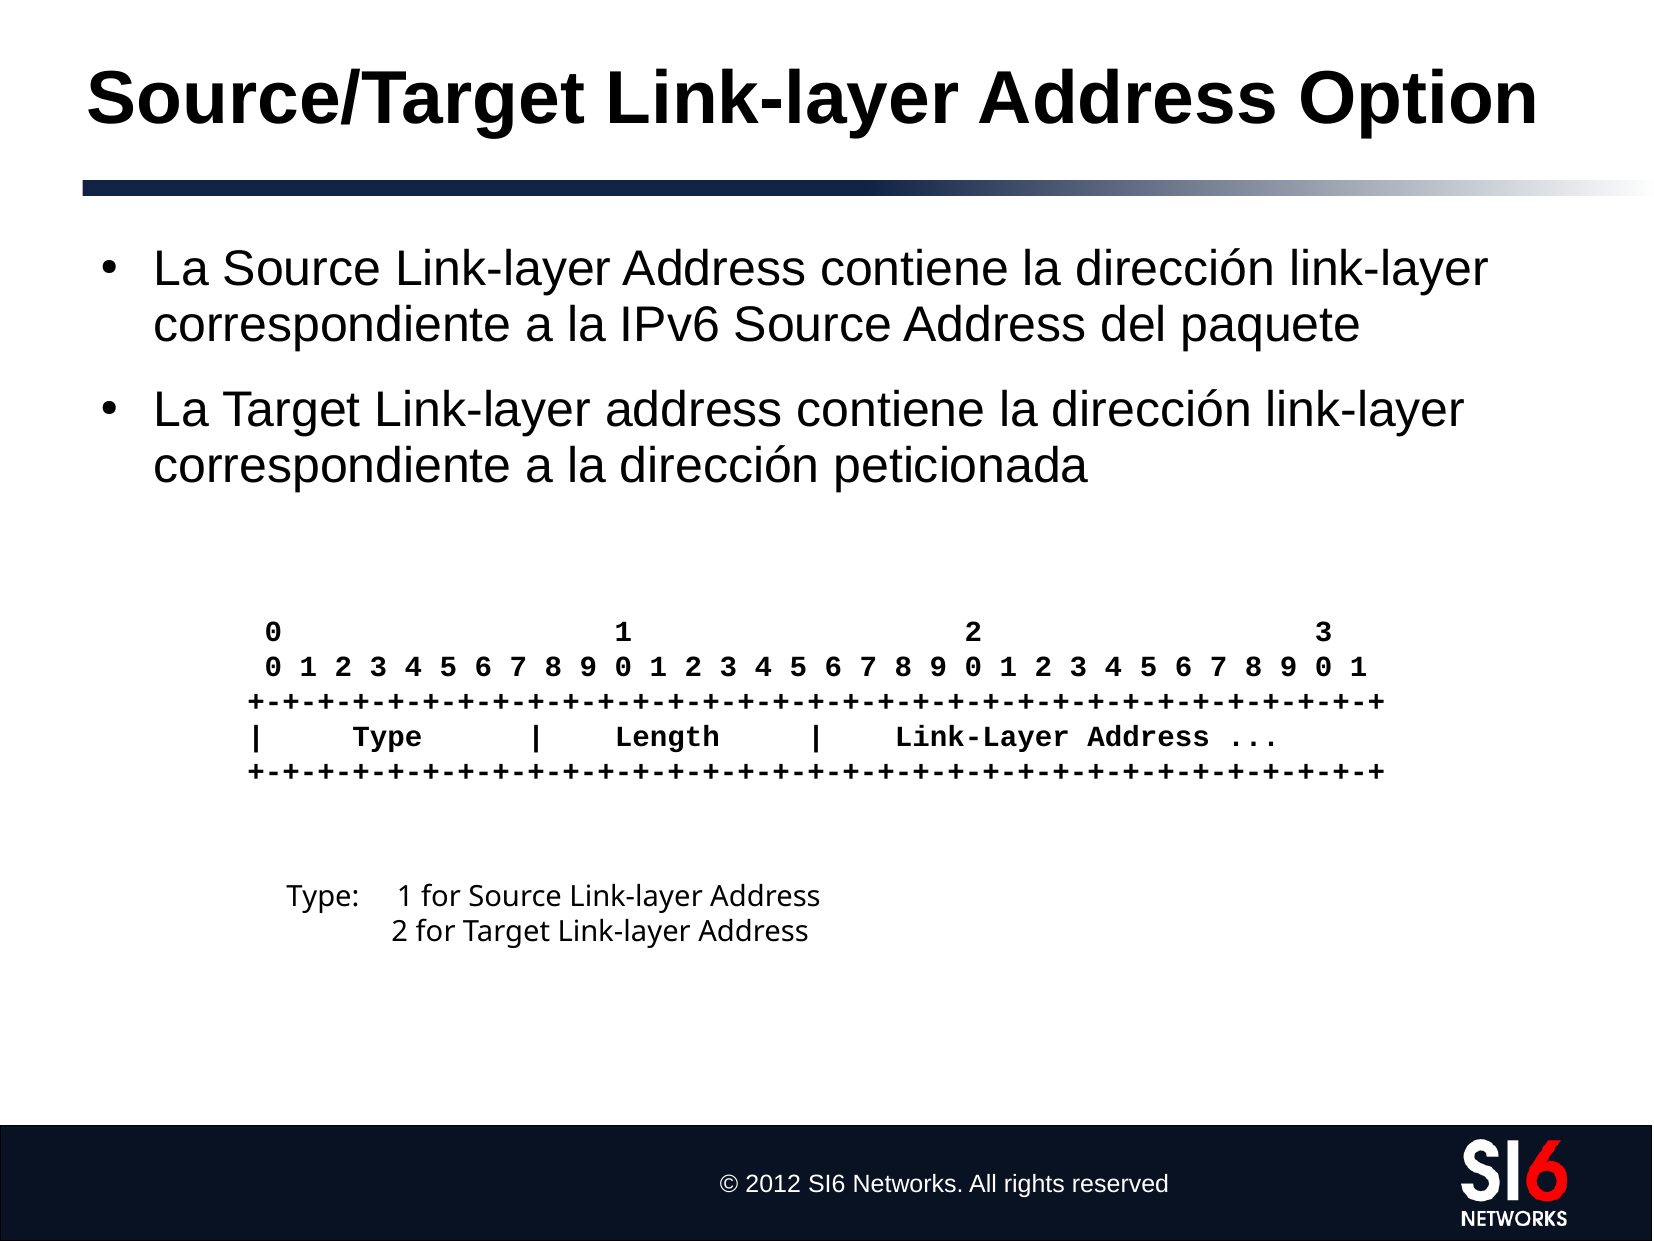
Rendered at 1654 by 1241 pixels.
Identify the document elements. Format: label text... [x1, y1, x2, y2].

title Source/Target Link-layer Address Option [86, 30, 1576, 166]
text_box Type: 1 for Source Link-layer Address 2 for Target Link-layer Address [271, 869, 844, 956]
text_box 0 1 2 3 0 1 2 3 4 5 6 7 8 9 0 1 2 3 4 5 6 7 8 9 0 1 2 3 4 5 6 7 8 9 0 1 +-+-+-+-+-+-+-+-+-+-+-+-+-+-+-+-+-+-+-+-+-+-+-+-+-+-+-+-+-+-+-+-+ | Type | Length | Link-Layer Address ... +-+-+-+-+-+-+-+-+-+-+-+-+-+-+-+-+-+-+-+-+-+-+-+-+-+-+-+-+-+-+-+-+ [179, 604, 1456, 795]
list La Source Link-layer Address contiene la dirección link-layer correspondiente a la IPv6 Source Address del paquete La Target Link-layer address contiene la dirección link-layer correspondiente a la dirección peticionada [82, 240, 1571, 1059]
picture [1461, 1139, 1567, 1226]
